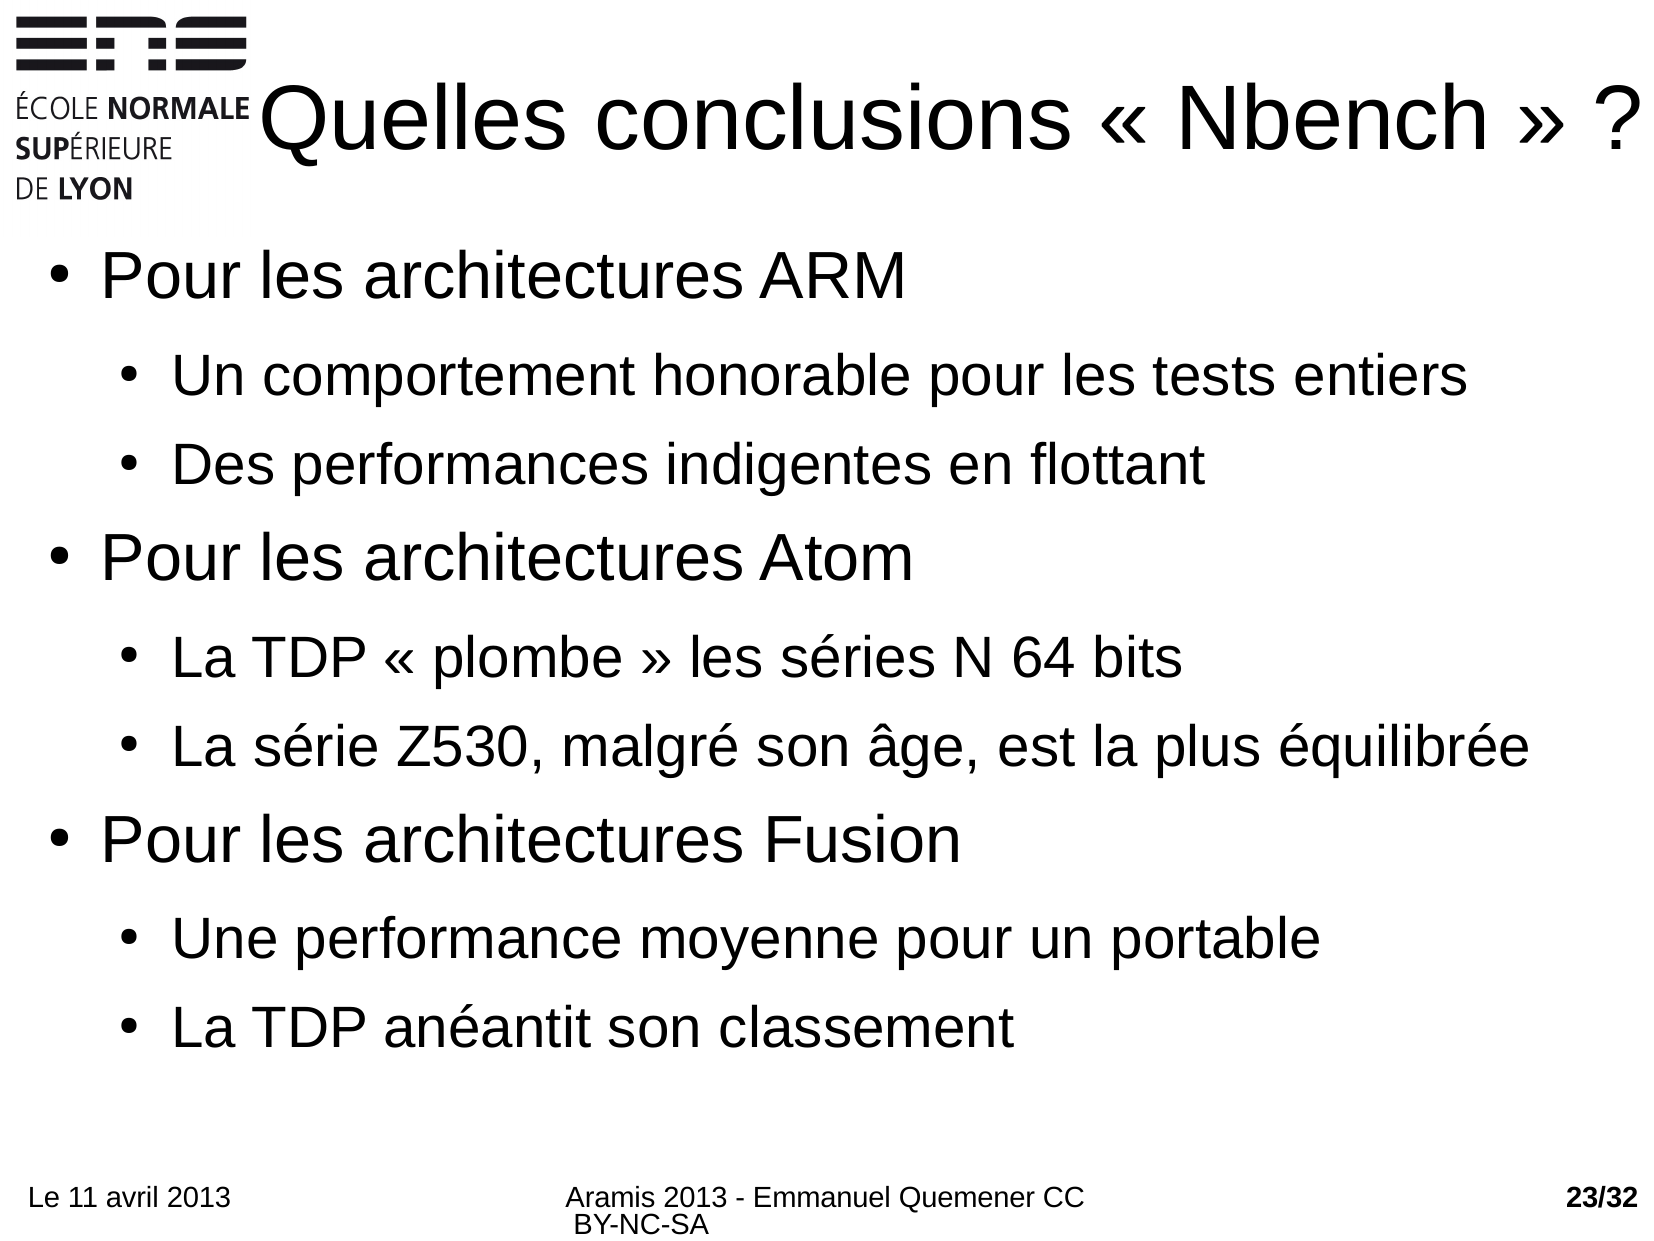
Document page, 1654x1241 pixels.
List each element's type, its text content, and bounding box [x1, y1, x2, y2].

title Quelles conclusions « Nbench » ? [250, 0, 1654, 237]
picture [0, 0, 250, 237]
list Pour les architectures ARM Un comportement honorable pour les tests entiers Des performances indigentes en flottant Pour les architectures Atom La TDP « plombe » les séries N 64 bits La série Z530, malgré son âge, est la plus équilibrée Pour les architectures Fusion Une performance moyenne pour un portable La TDP anéantit son classement [30, 238, 1636, 1171]
